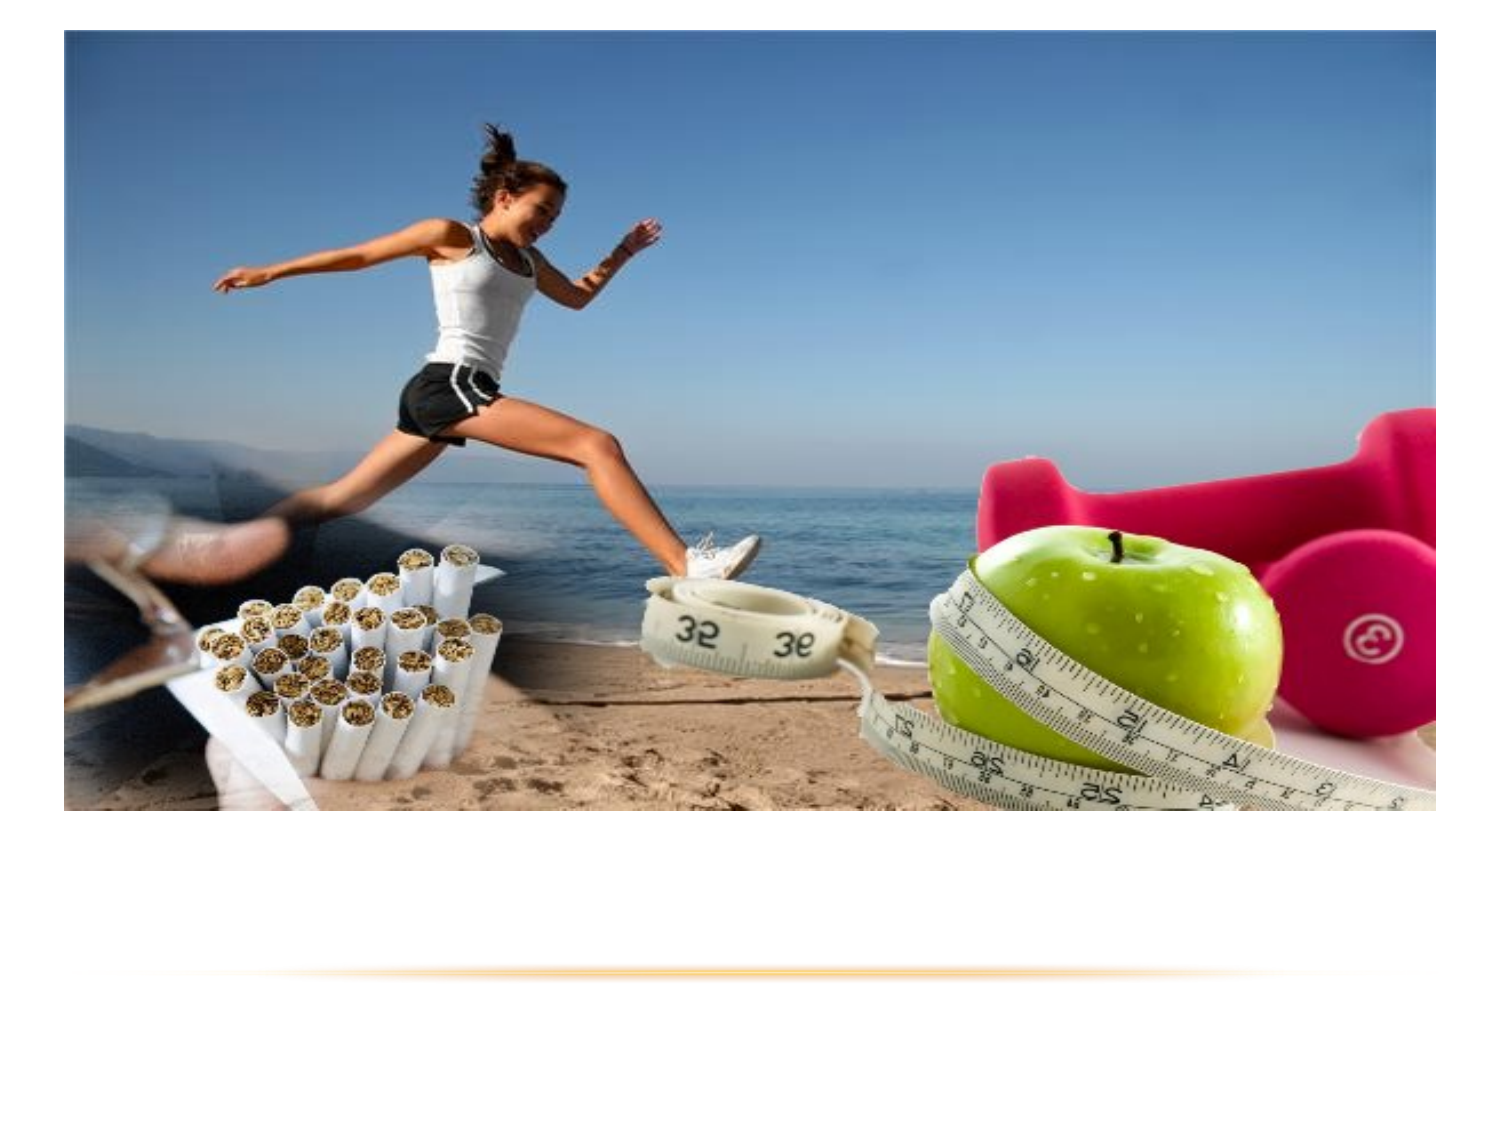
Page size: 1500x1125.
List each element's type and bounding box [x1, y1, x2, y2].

picture [64, 30, 1436, 811]
